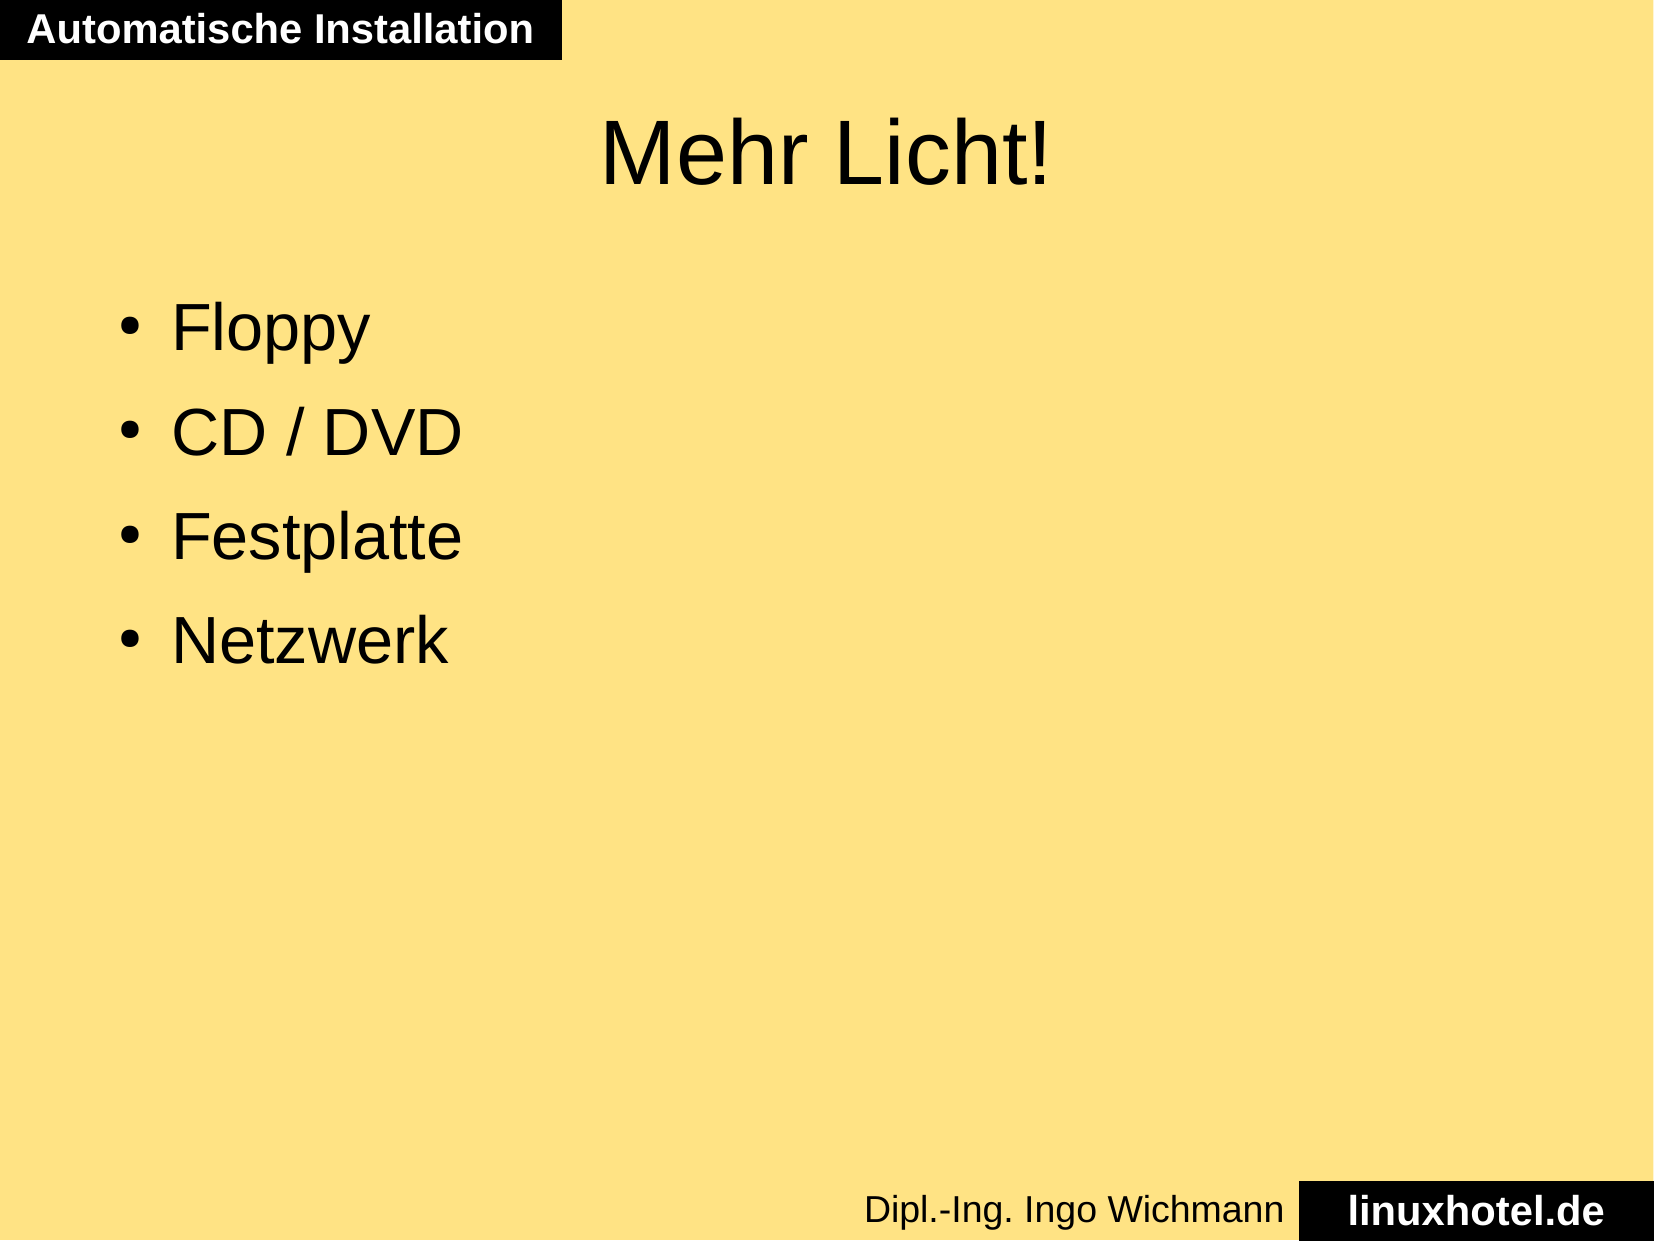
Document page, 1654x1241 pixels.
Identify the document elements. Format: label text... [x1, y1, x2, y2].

text_box Dipl.-Ing. Ingo Wichmann [849, 1181, 1300, 1238]
text_box Automatische Installation [0, 0, 562, 60]
text_box linuxhotel.de [1299, 1181, 1654, 1241]
title Mehr Licht! [82, 49, 1571, 257]
list Floppy CD / DVD Festplatte Netzwerk [82, 290, 1571, 1109]
